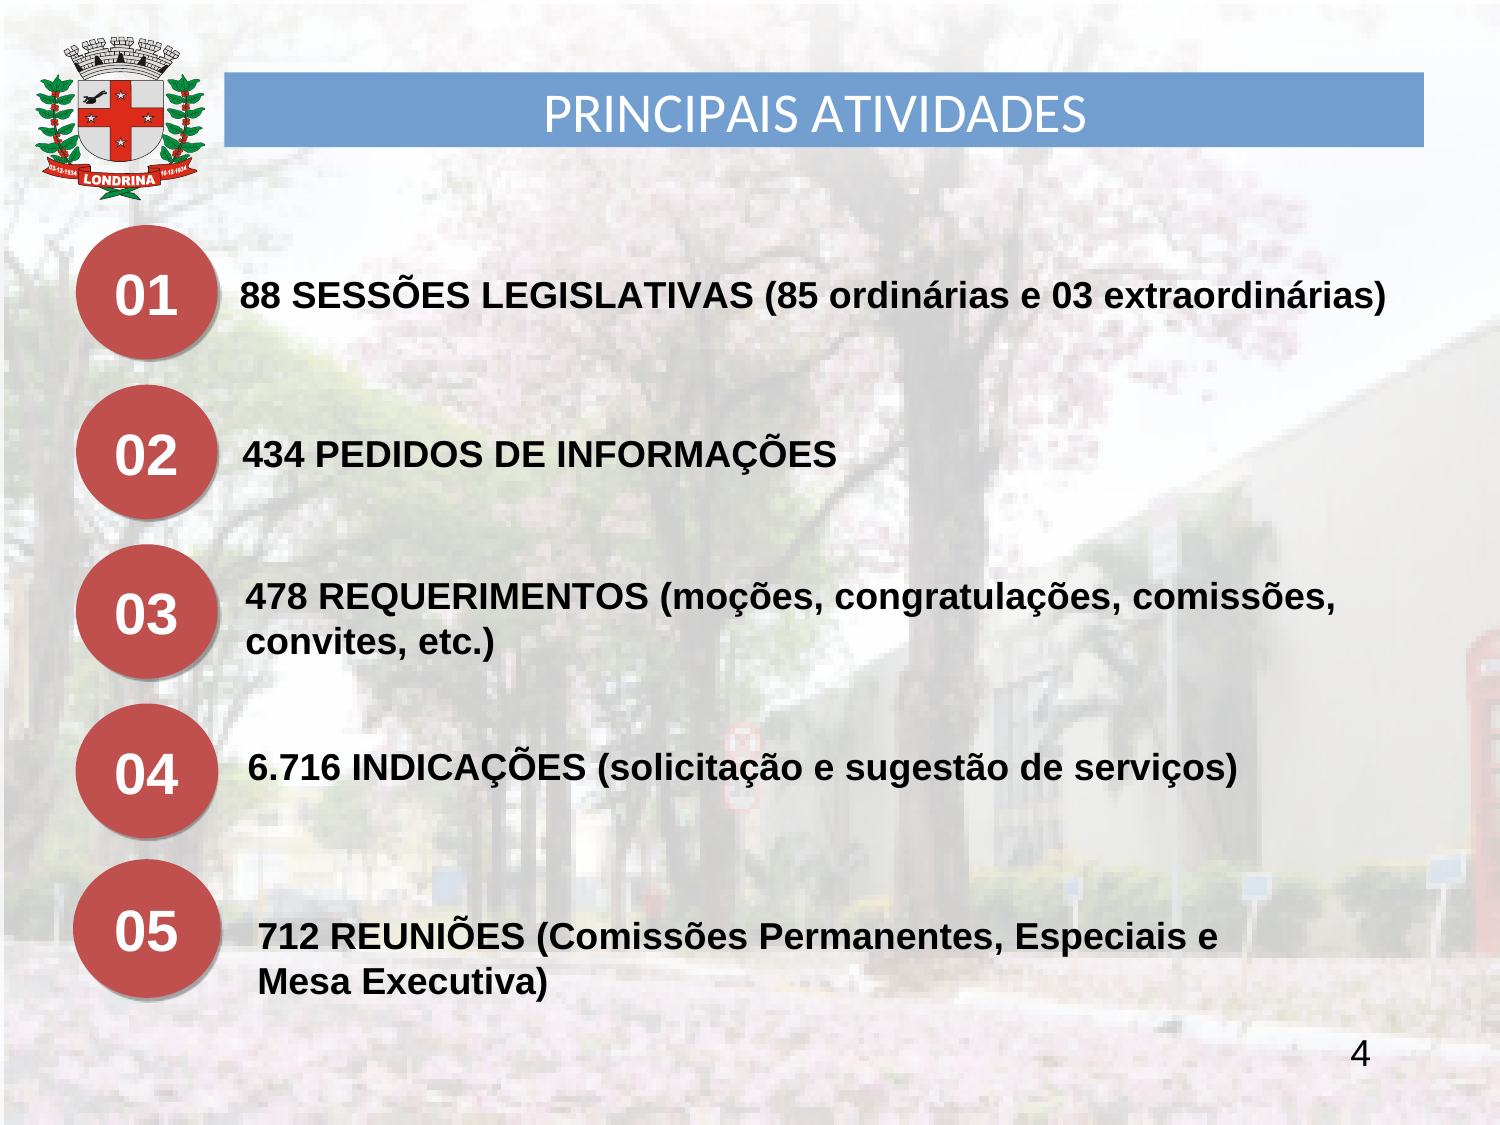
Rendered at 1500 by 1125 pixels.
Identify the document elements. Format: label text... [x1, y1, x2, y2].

text_box PRINCIPAIS ATIVIDADES [224, 72, 1424, 148]
text_box 02 [76, 384, 218, 520]
text_box 01 [75, 225, 218, 360]
text_box 478 REQUERIMENTOS (moções, congratulações, comissões, convites, etc.) [230, 564, 1376, 680]
text_box 04 [75, 703, 219, 839]
text_box 03 [75, 544, 218, 679]
text_box <número> [1335, 1021, 1500, 1092]
text_box 434 PEDIDOS DE INFORMAÇÕES [227, 422, 1365, 491]
text_box 88 SESSÕES LEGISLATIVAS (85 ordinárias e 03 extraordinárias) [224, 263, 1435, 355]
picture [35, 36, 206, 201]
text_box 05 [72, 859, 221, 998]
text_box 6.716 INDICAÇÕES (solicitação e sugestão de serviços) [232, 735, 1471, 804]
text_box 712 REUNIÕES (Comissões Permanentes, Especiais e Mesa Executiva) [242, 904, 1276, 1013]
